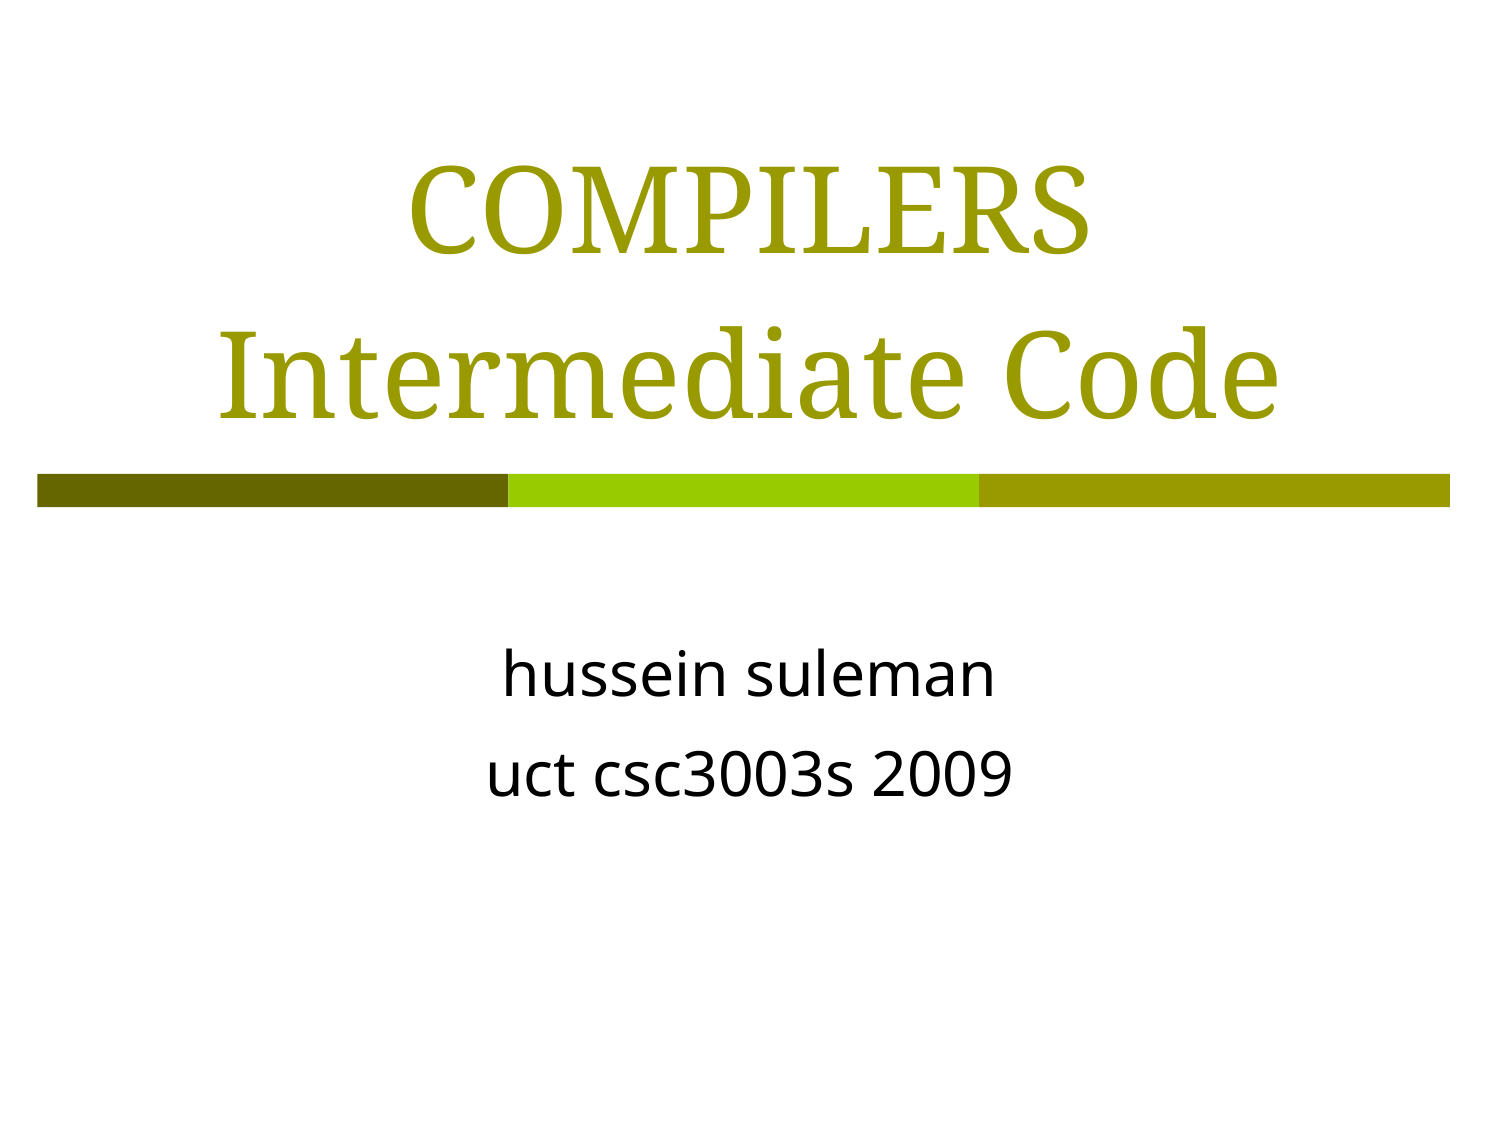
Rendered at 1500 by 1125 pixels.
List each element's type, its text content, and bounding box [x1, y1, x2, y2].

title COMPILERS Intermediate Code [112, 112, 1388, 462]
subtitle hussein suleman uct csc3003s 2009 [225, 621, 1276, 899]
